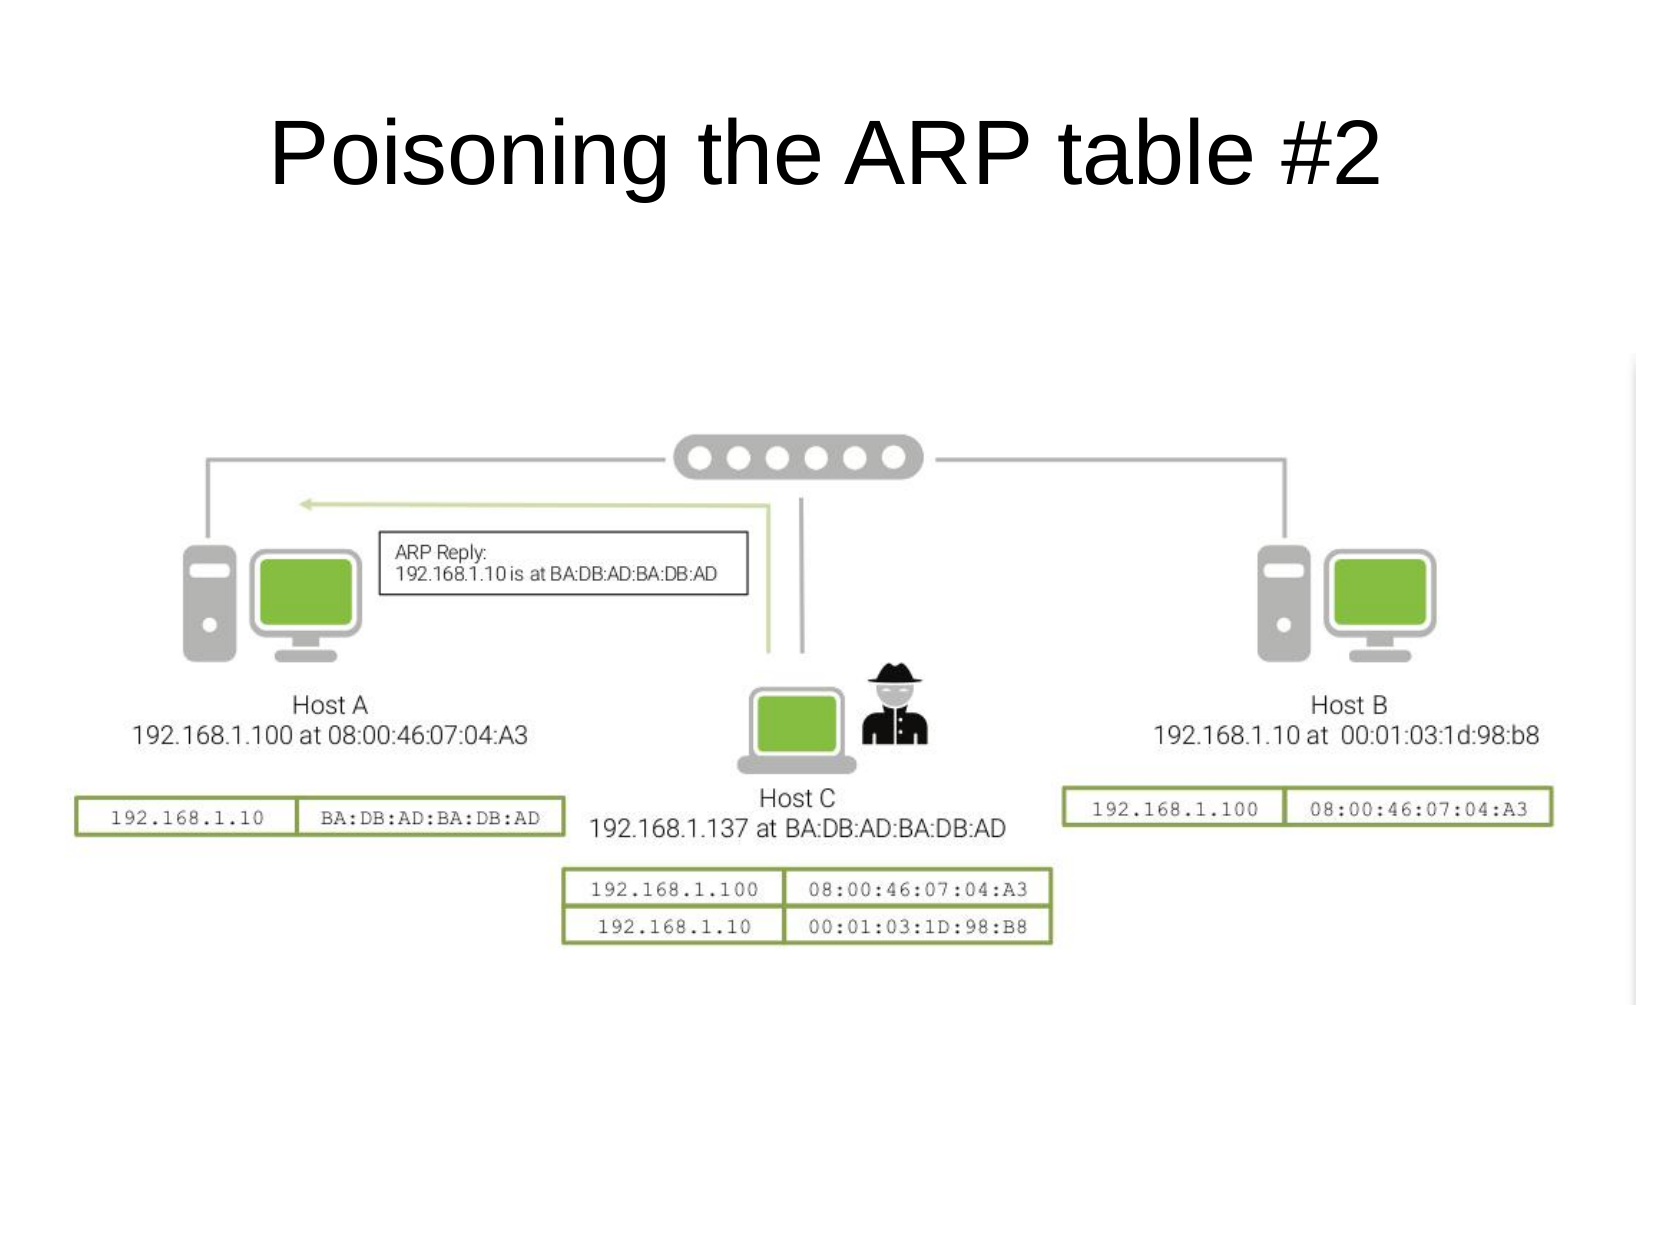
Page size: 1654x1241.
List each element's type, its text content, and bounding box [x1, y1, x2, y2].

picture [0, 353, 1636, 1006]
title Poisoning the ARP table #2 [82, 49, 1571, 257]
